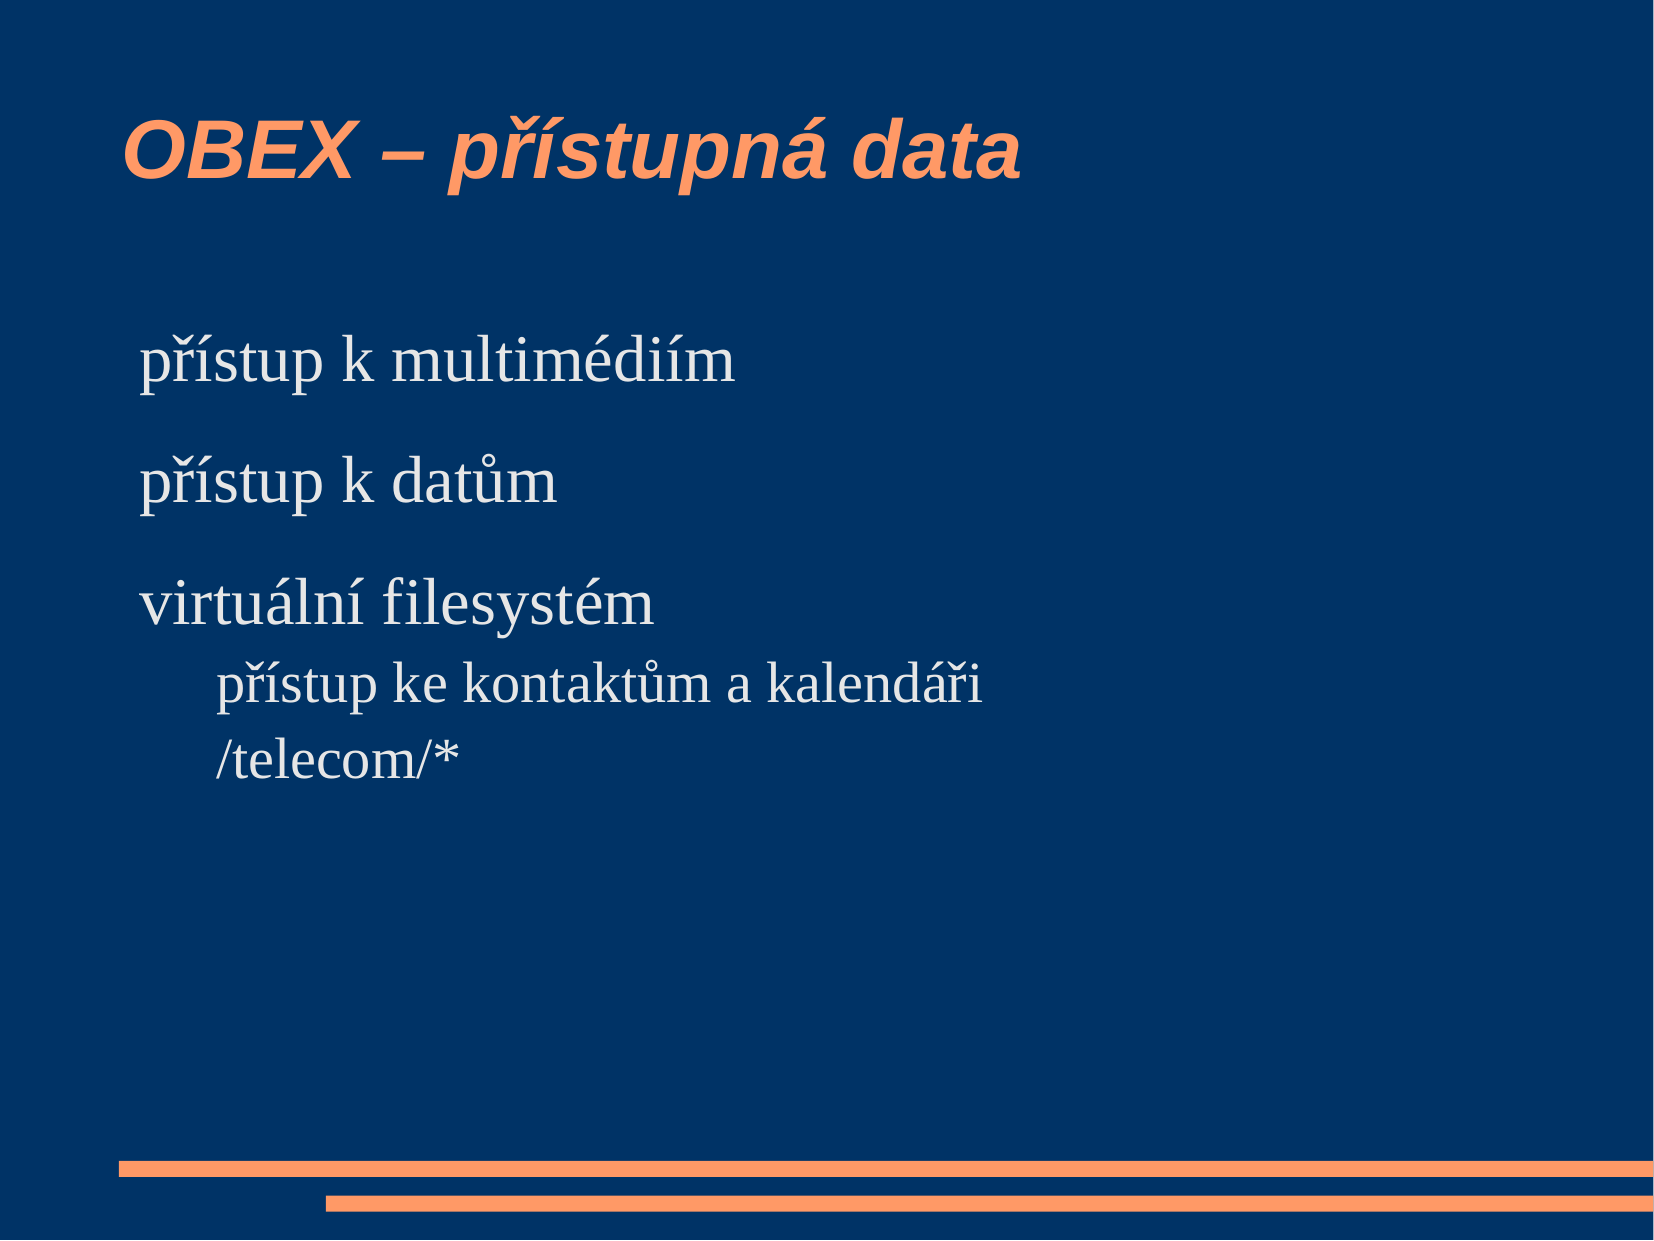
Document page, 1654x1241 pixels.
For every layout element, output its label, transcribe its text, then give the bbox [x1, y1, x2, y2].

list přístup k multimédiím přístup k datům virtuální filesystém přístup ke kontaktům a kalendáři /telecom/* [121, 322, 1561, 1133]
title OBEX – přístupná data [121, 46, 1534, 254]
